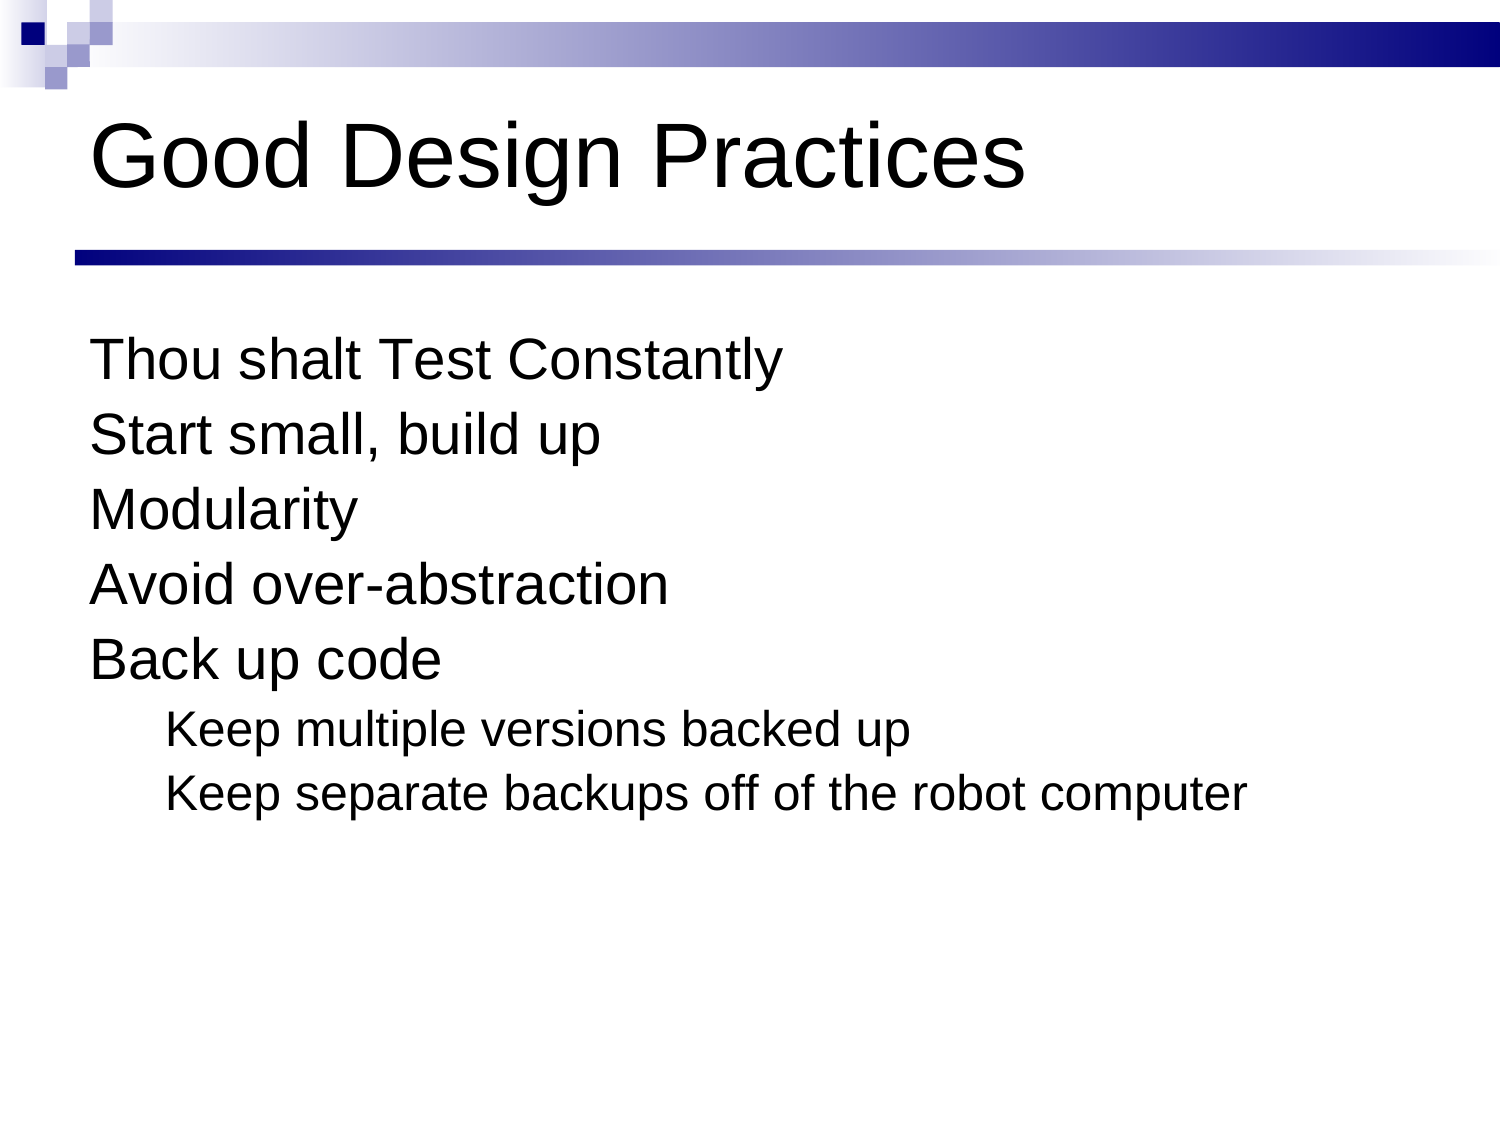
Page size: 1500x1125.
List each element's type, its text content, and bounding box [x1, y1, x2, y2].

title Good Design Practices [75, 74, 1425, 238]
list Thou shalt Test Constantly Start small, build up Modularity Avoid over-abstraction Back up code Keep multiple versions backed up Keep separate backups off of the robot computer [75, 324, 1425, 963]
